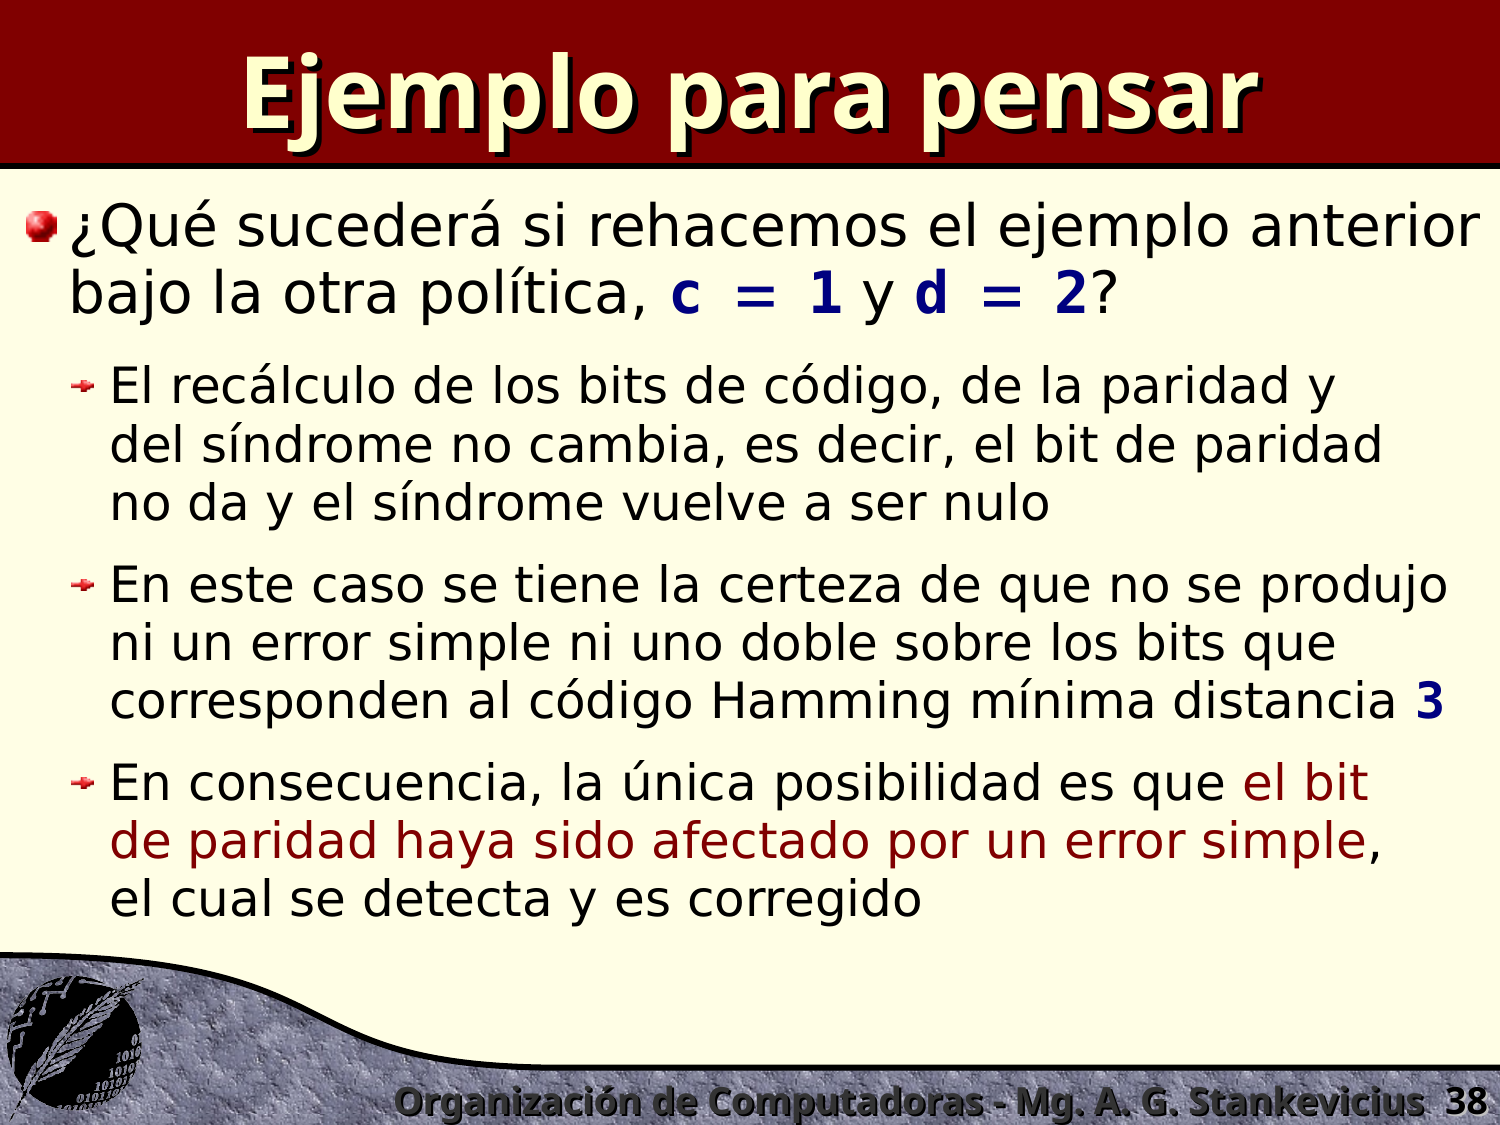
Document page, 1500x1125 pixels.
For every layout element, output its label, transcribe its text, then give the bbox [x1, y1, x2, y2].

picture [0, 959, 1500, 1125]
picture [802, 1100, 806, 1110]
picture [1058, 1100, 1065, 1110]
list ¿Qué sucederá si rehacemos el ejemplo anterior bajo la otra política, c = 1 y d = 2? El recálculo de los bits de código, de la paridad y del síndrome no cambia, es decir, el bit de paridad no da y el síndrome vuelve a ser nulo En este caso se tiene la certeza de que no se produjo ni un error simple ni uno doble sobre los bits que corresponden al código Hamming mínima distancia 3 En consecuencia, la única posibilidad es que el bit de paridad haya sido afectado por un error simple, el cual se detecta y es corregido [11, 192, 1486, 937]
title Ejemplo para pensar [15, 5, 1485, 160]
picture [448, 1100, 455, 1110]
